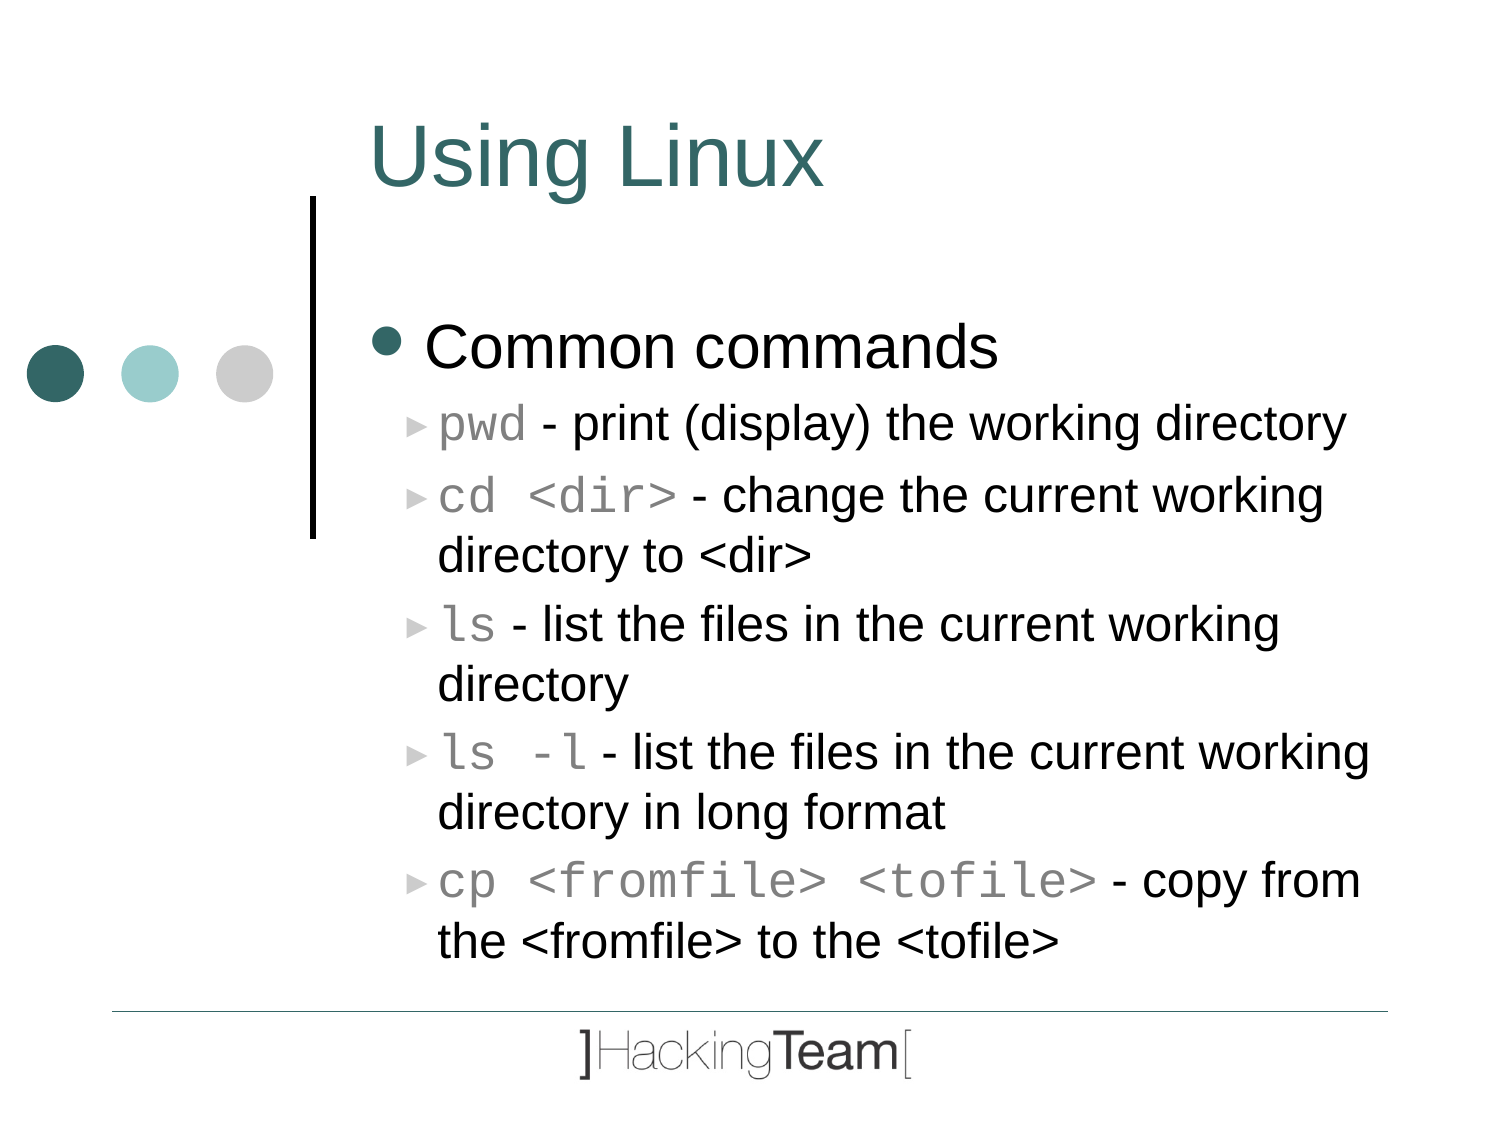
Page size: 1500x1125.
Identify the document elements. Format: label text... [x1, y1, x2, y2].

title Using Linux [249, 38, 1401, 275]
picture [574, 1041, 916, 1084]
list Common commands pwd - print (display) the working directory cd <dir> - change the current working directory to <dir> ls - list the files in the current working directory ls -l - list the files in the current working directory in long format cp <fromfile> <tofile> - copy from the <fromfile> to the <tofile> [249, 312, 1401, 1041]
